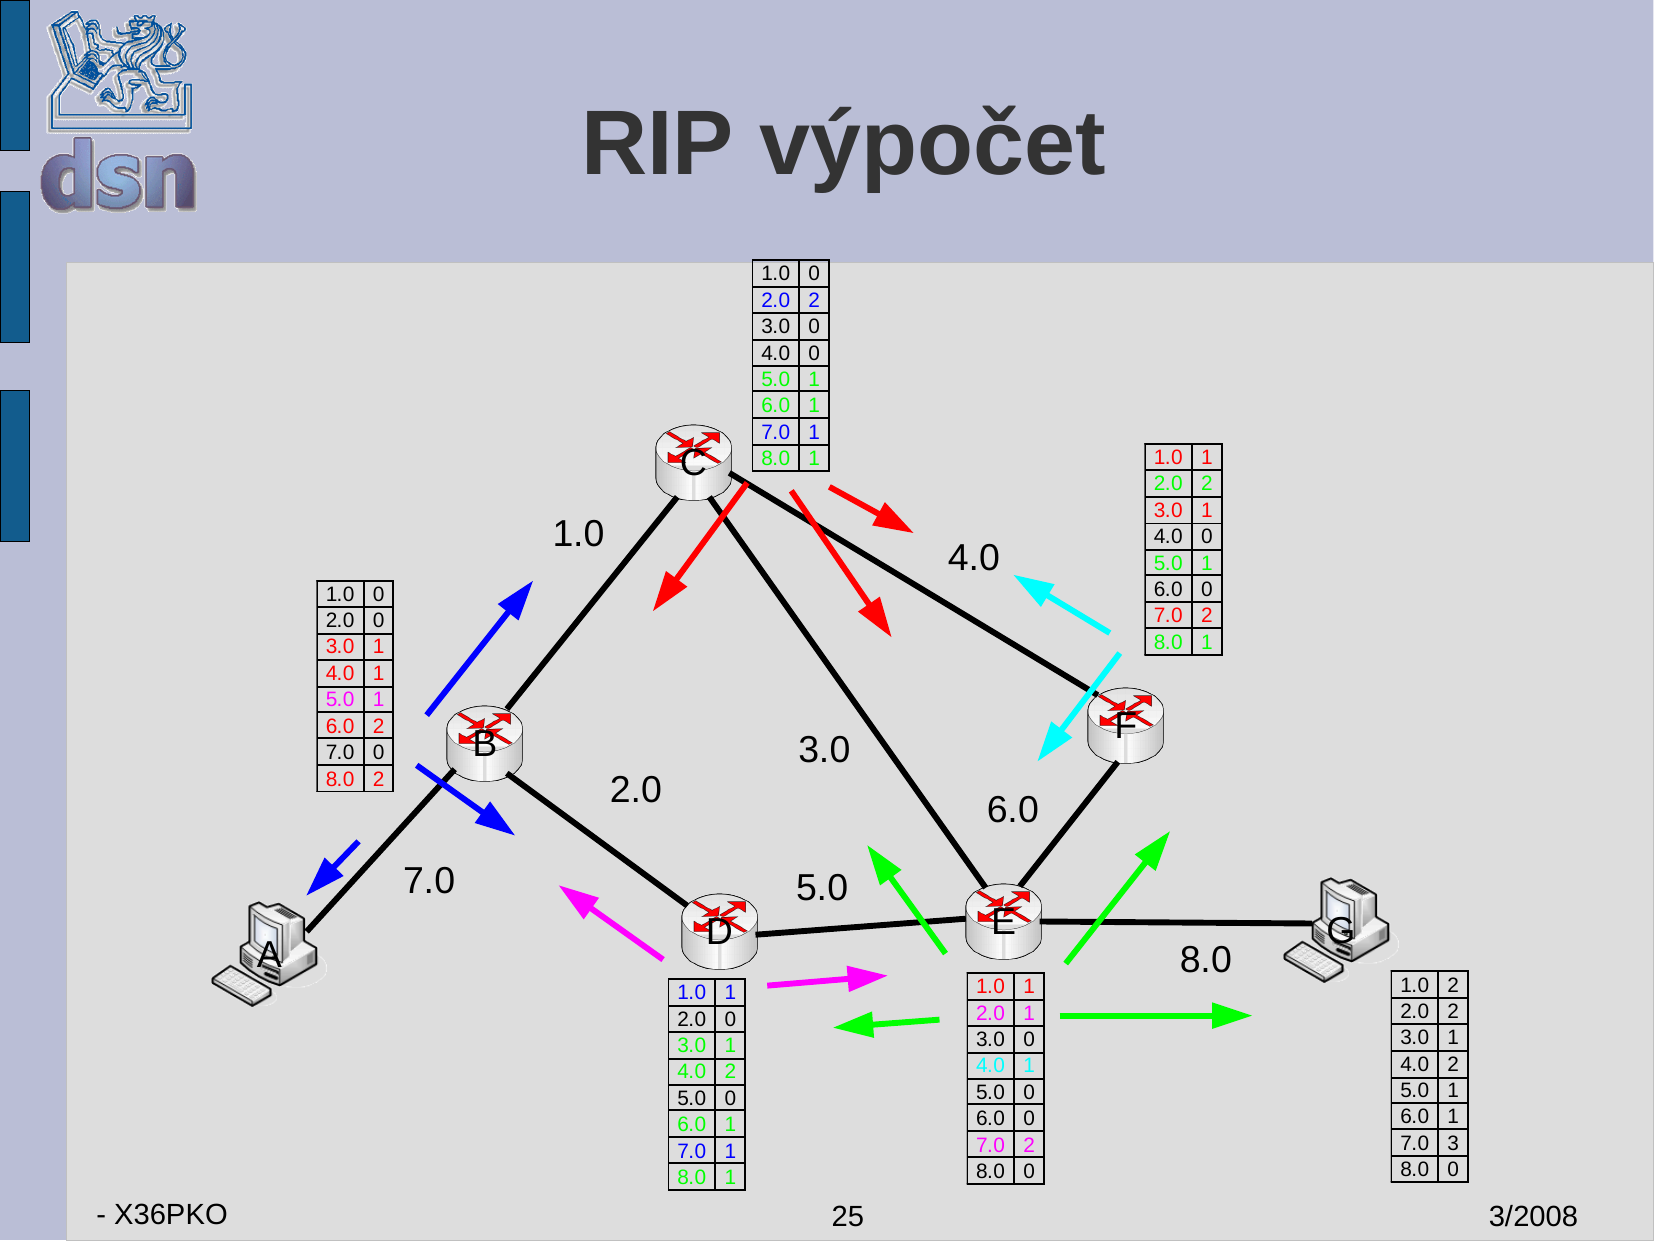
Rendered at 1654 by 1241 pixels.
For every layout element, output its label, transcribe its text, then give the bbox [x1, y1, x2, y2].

picture [1283, 877, 1399, 983]
picture [446, 705, 523, 782]
chart [1144, 443, 1224, 657]
picture [681, 893, 758, 970]
text_box 8.0 [1165, 930, 1247, 988]
text_box 7.0 [388, 852, 471, 910]
title RIP výpočet [210, 39, 1478, 247]
text_box 5.0 [781, 859, 864, 917]
text_box 2.0 [595, 760, 677, 818]
chart [1390, 970, 1470, 1185]
picture [211, 901, 327, 1007]
picture [655, 424, 732, 501]
text_box 6.0 [972, 781, 1054, 839]
chart [316, 580, 396, 794]
text_box 3.0 [783, 721, 866, 779]
text_box 4.0 [933, 528, 1015, 586]
picture [10, 10, 223, 230]
chart [752, 259, 831, 474]
picture [1087, 687, 1164, 764]
chart [668, 978, 747, 1192]
picture [965, 883, 1042, 960]
text_box 1.0 [537, 505, 620, 563]
chart [966, 972, 1046, 1187]
